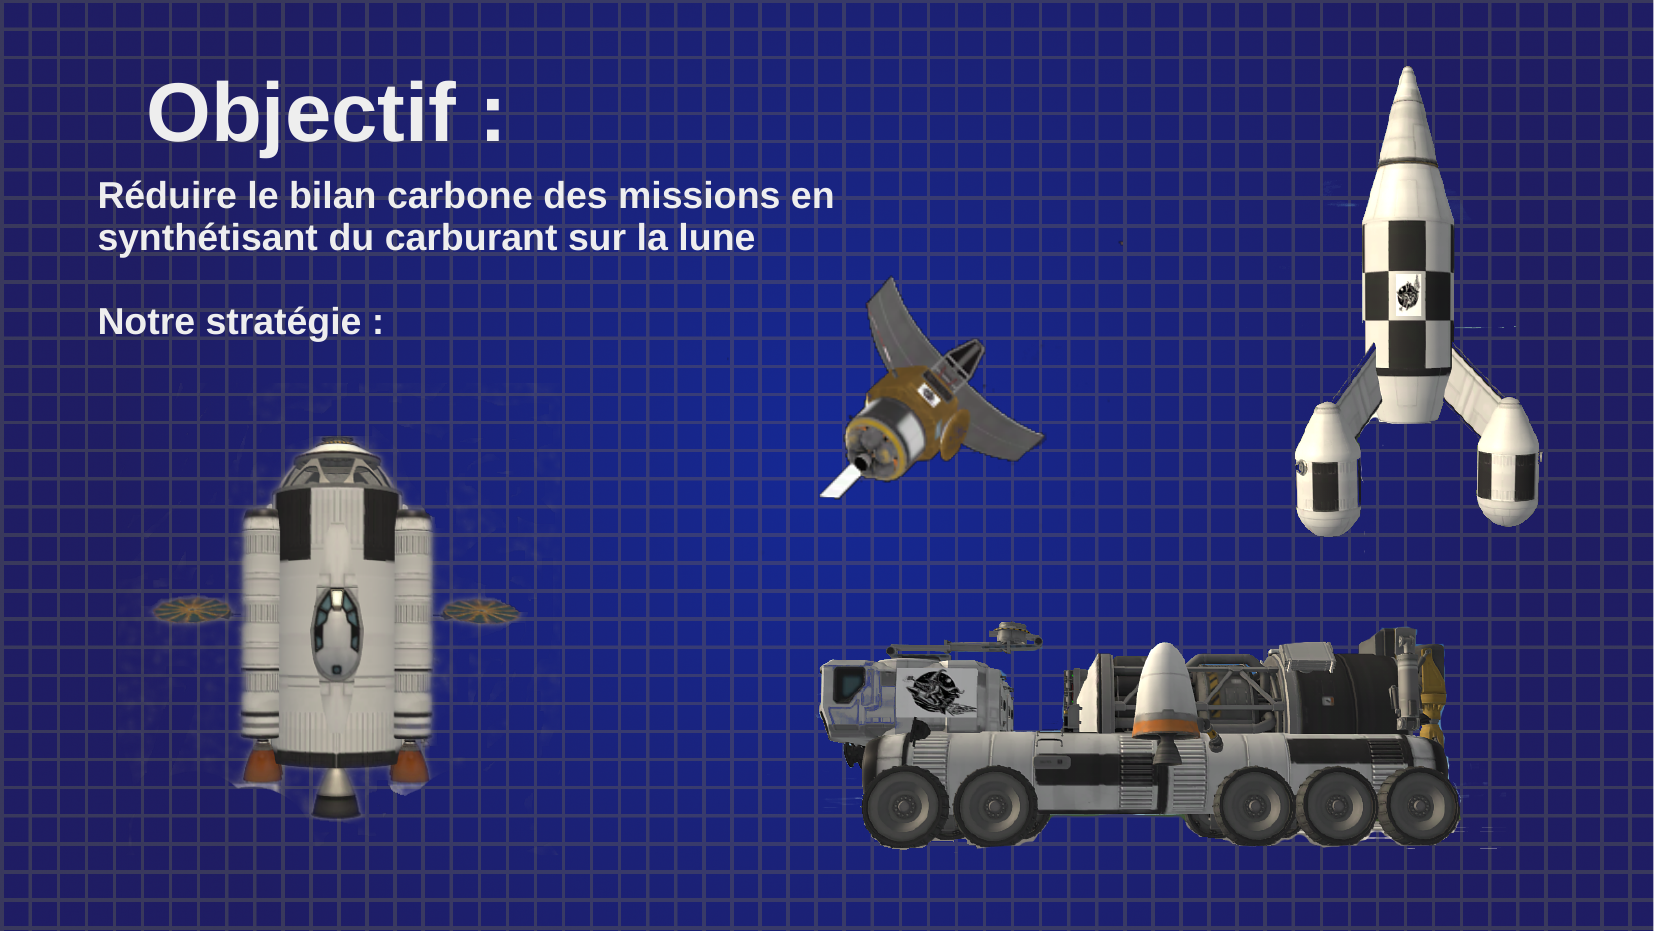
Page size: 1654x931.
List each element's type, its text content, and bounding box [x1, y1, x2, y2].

picture [0, 0, 1654, 931]
text_box Objectif : [131, 59, 523, 166]
text_box Réduire le bilan carbone des missions en synthétisant du carburant sur la lune Notre stratégie : [82, 166, 971, 350]
